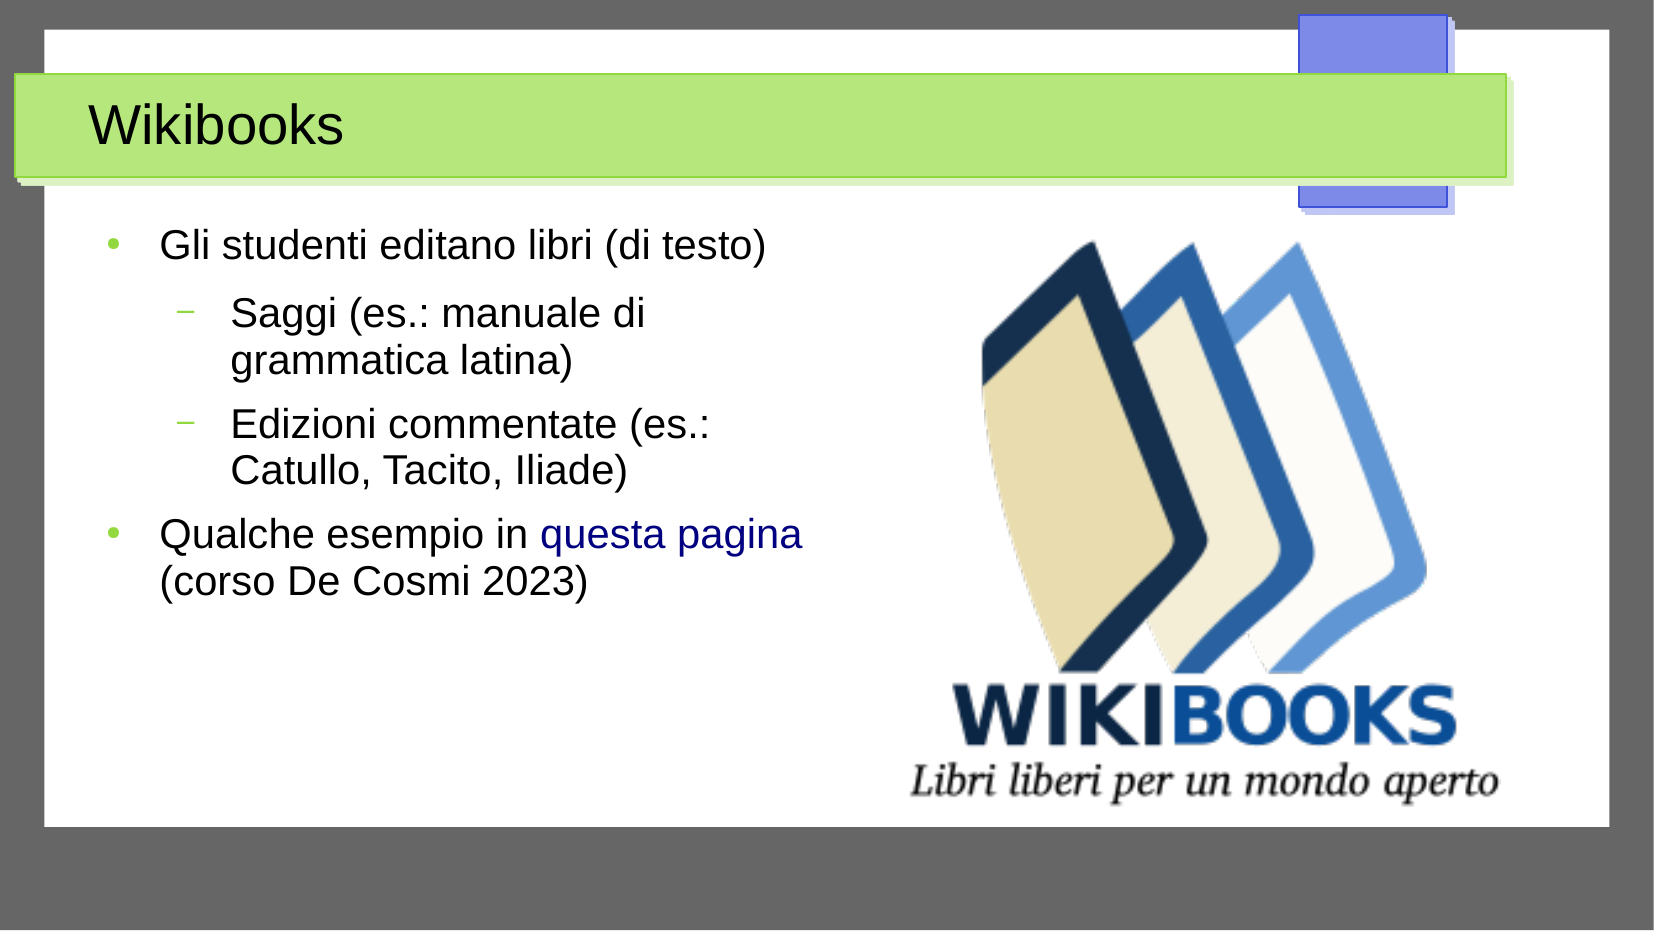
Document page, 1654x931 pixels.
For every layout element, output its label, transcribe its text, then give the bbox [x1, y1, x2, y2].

list Gli studenti editano libri (di testo) Saggi (es.: manuale di grammatica latina) Edizioni commentate (es.: Catullo, Tacito, Iliade) Qualche esempio in questa pagina (corso De Cosmi 2023) [88, 221, 809, 813]
picture [909, 221, 1501, 813]
title Wikibooks [88, 73, 1506, 178]
